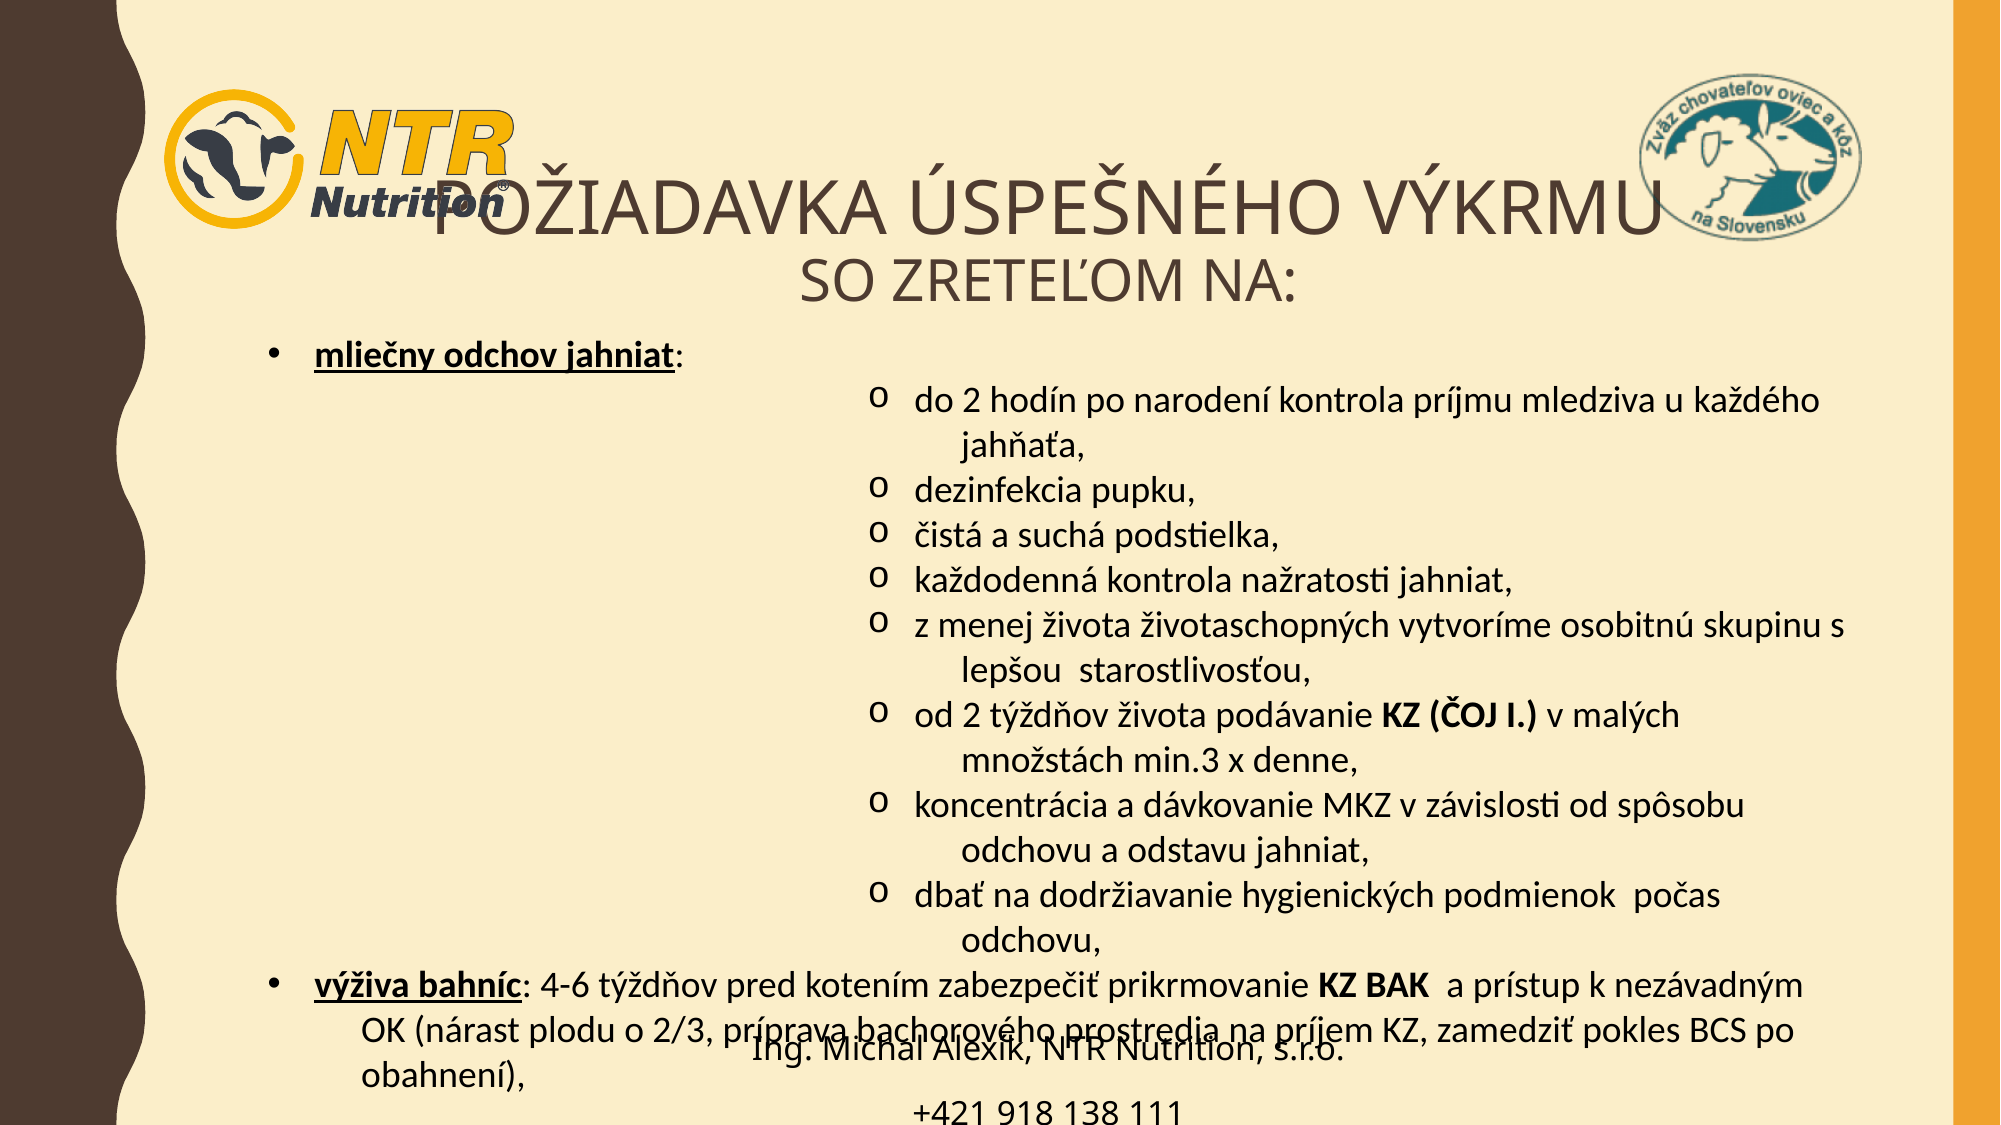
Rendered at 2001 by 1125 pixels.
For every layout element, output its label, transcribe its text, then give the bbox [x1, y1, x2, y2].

title POŽIADAVKA ÚSPEŠNÉHO VÝKRMU SO ZRETEĽOM NA: [186, 162, 1912, 323]
picture [1638, 45, 1862, 270]
text_box mliečny odchov jahniat: do 2 hodín po narodení kontrola príjmu mledziva u každého jahňaťa, dezinfekcia pupku, čistá a suchá podstielka, každodenná kontrola nažratosti jahniat, z menej života životaschopných vytvoríme osobitnú skupinu s lepšou starostlivosťou, od 2 týždňov života podávanie KZ (ČOJ I.) v malých množstách min.3 x denne, koncentrácia a dávkovanie MKZ v závislosti od spôsobu odchovu a odstavu jahniat, dbať na dodržiavanie hygienických podmienok počas odchovu, výživa bahníc: 4-6 týždňov pred kotením zabezpečiť prikrmovanie KZ BAK a prístup k nezávadným OK (nárast plodu o 2/3, príprava bachorového prostredia na príjem KZ, zamedziť pokles BCS po obahnení), [252, 322, 1862, 1020]
picture [164, 89, 514, 229]
text_box Ing. Michal Alexík, NTR Nutrition, s.r.o. +421 918 138 111 [298, 1020, 1799, 1125]
